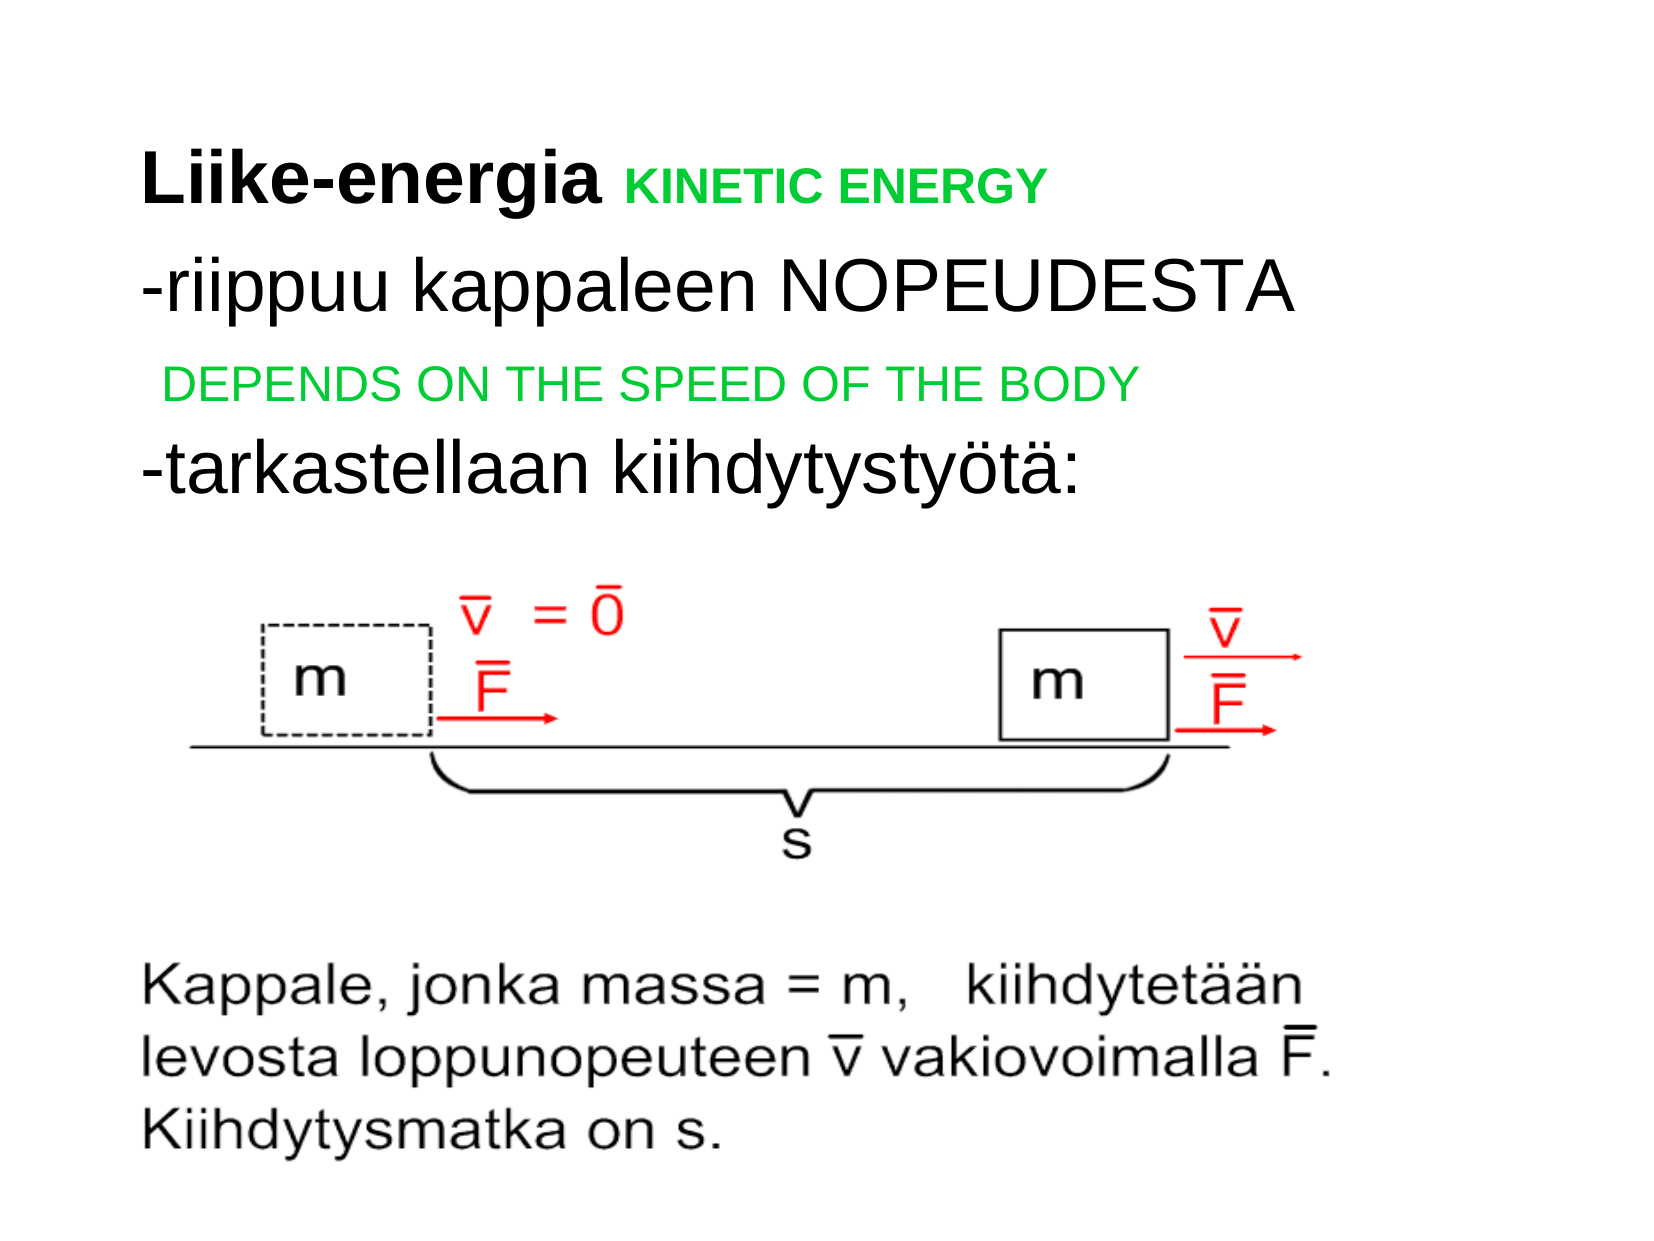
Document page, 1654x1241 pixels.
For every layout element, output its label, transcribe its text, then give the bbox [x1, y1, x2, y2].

picture [152, 520, 1430, 886]
text_box Liike-energia KINETIC ENERGY -riippuu kappaleen NOPEUDESTA DEPENDS ON THE SPEED OF THE BODY -tarkastellaan kiihdytystyötä: [125, 121, 1311, 426]
picture [87, 909, 1512, 1186]
